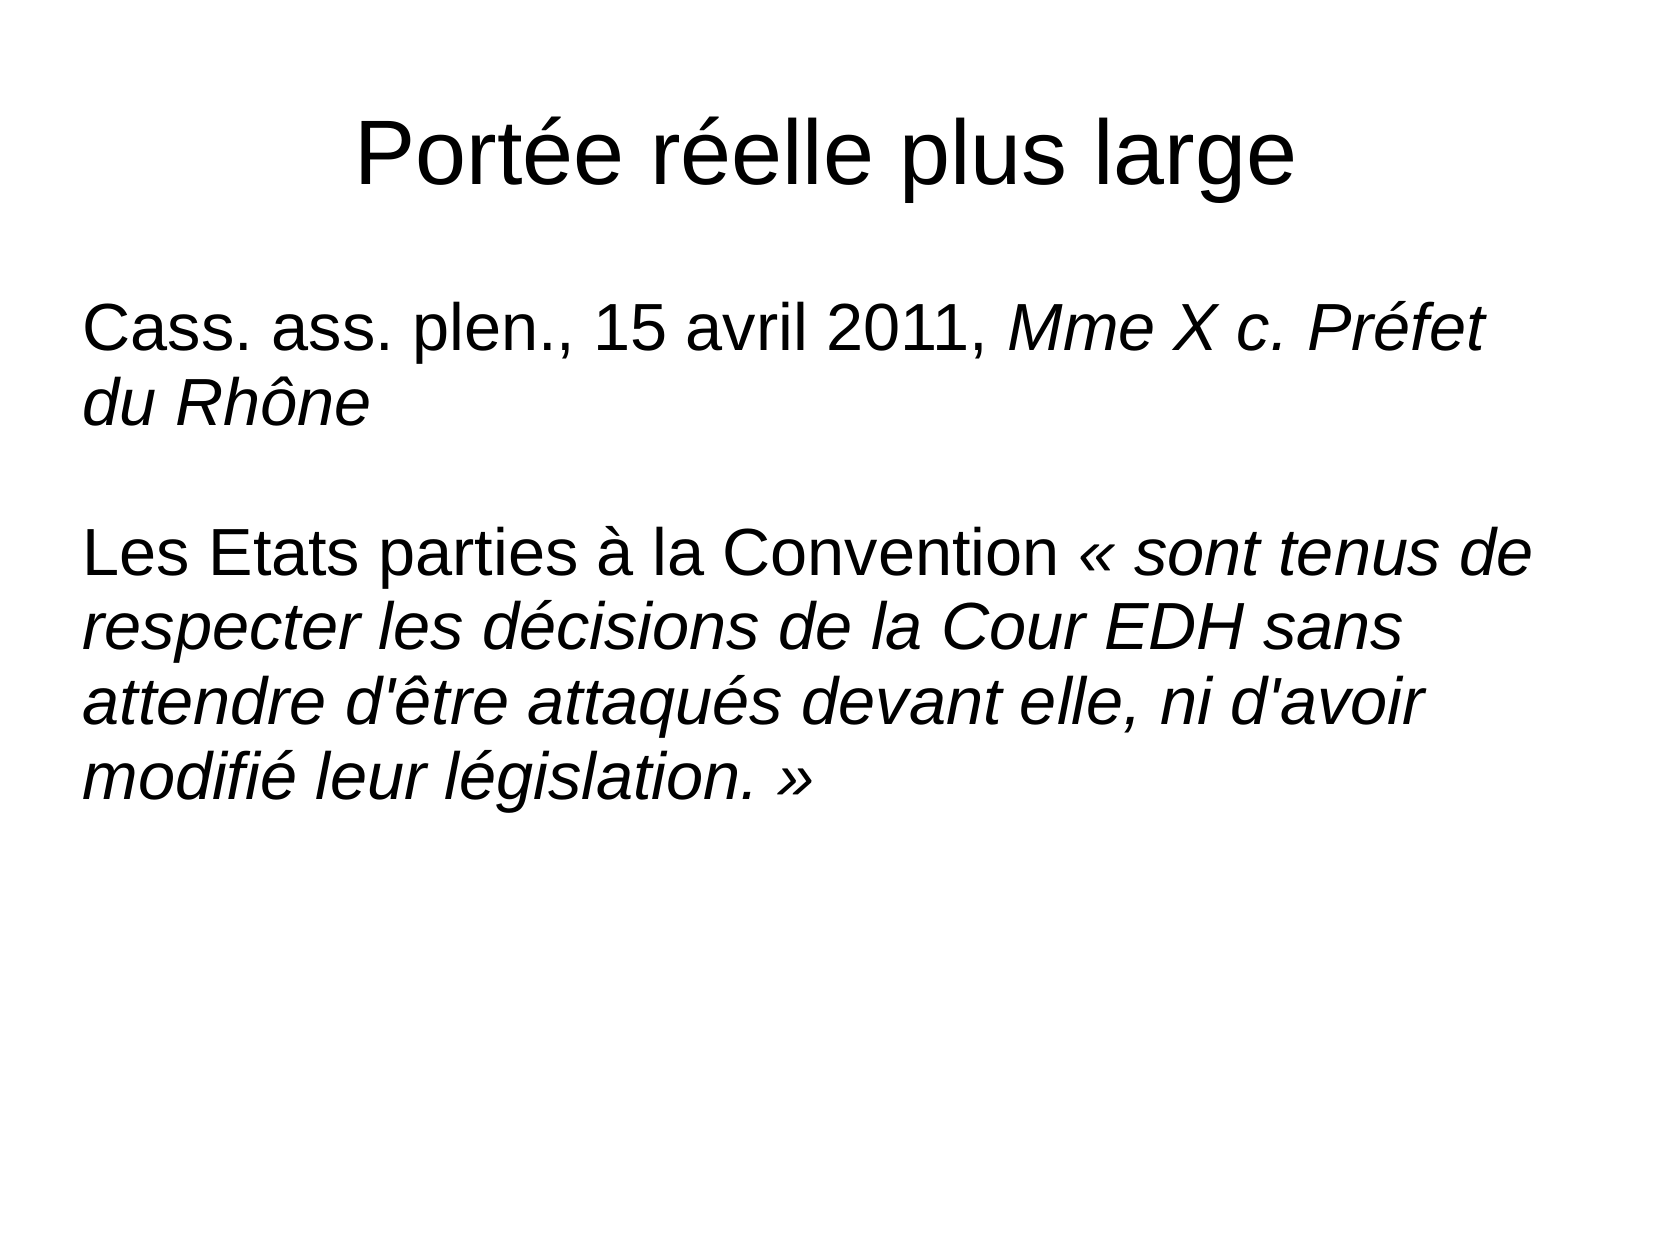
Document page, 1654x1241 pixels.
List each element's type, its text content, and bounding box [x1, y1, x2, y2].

title Portée réelle plus large [82, 49, 1571, 257]
list Cass. ass. plen., 15 avril 2011, Mme X c. Préfet du Rhône Les Etats parties à la Convention « sont tenus de respecter les décisions de la Cour EDH sans attendre d'être attaqués devant elle, ni d'avoir modifié leur législation. » [82, 290, 1571, 1010]
